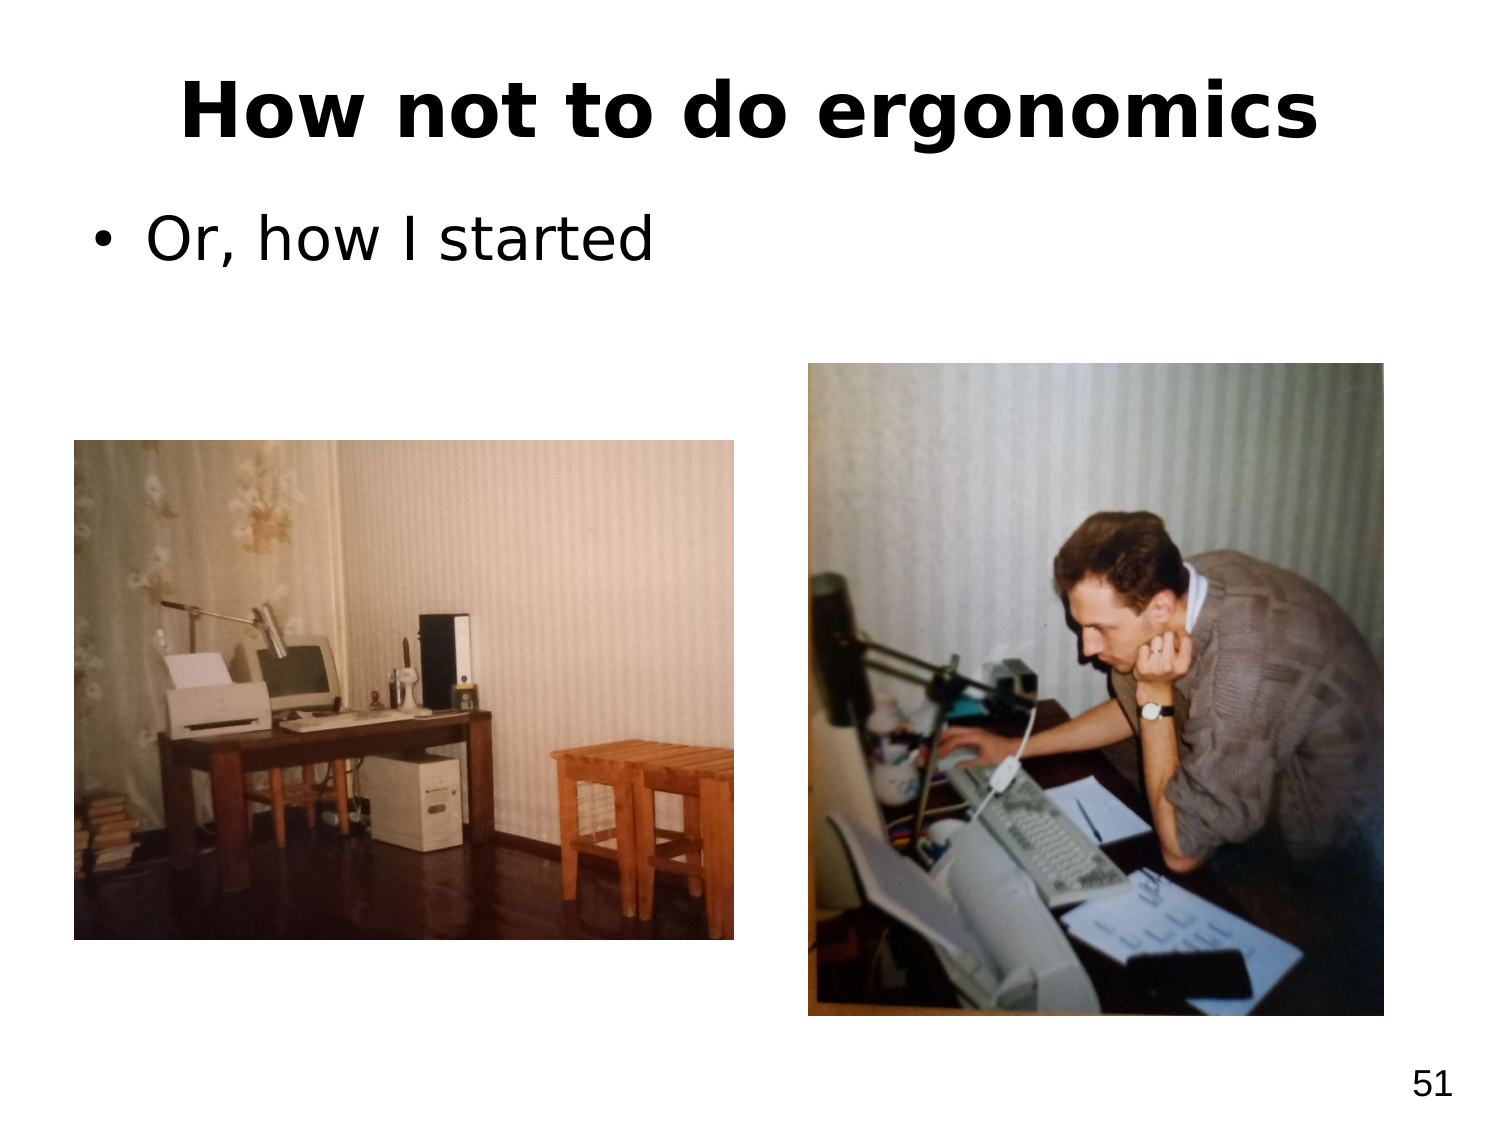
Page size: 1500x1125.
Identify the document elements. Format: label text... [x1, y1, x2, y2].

picture [74, 440, 734, 940]
picture [808, 363, 1384, 1017]
list Or, how I started [75, 204, 1425, 325]
title How not to do ergonomics [75, 44, 1425, 177]
